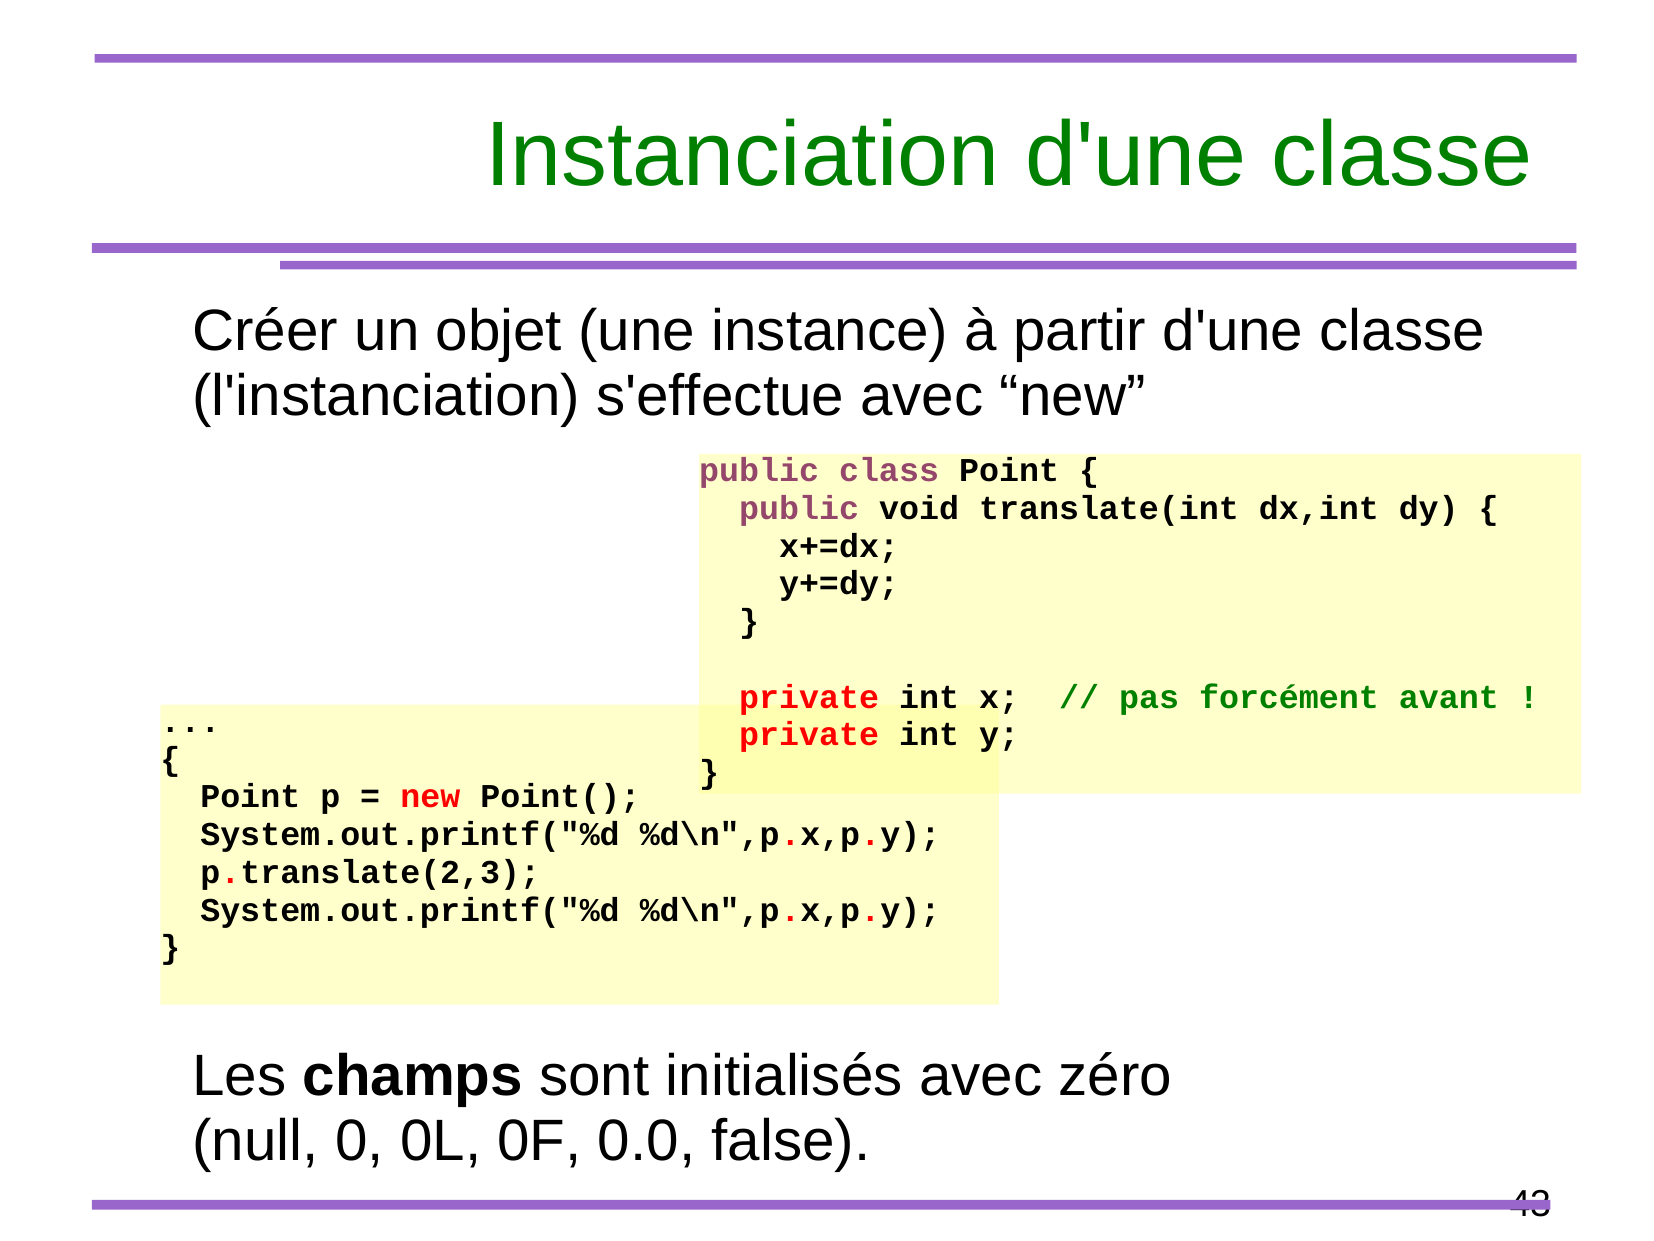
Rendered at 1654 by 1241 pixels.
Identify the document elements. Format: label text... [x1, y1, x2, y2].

text_box ... { Point p = new Point(); System.out.printf("%d %d\n",p.x,p.y); p.translate(2,3); System.out.printf("%d %d\n",p.x,p.y); } [160, 704, 999, 1005]
title Instanciation d'une classe [121, 49, 1534, 257]
text_box public class Point { public void translate(int dx,int dy) { x+=dx; y+=dy; } private int x; // pas forcément avant ! private int y; } [699, 453, 1582, 794]
list Créer un objet (une instance) à partir d'une classe (l'instanciation) s'effectue avec “new” Les champs sont initialisés avec zéro (null, 0, 0L, 0F, 0.0, false). [121, 297, 1534, 1173]
